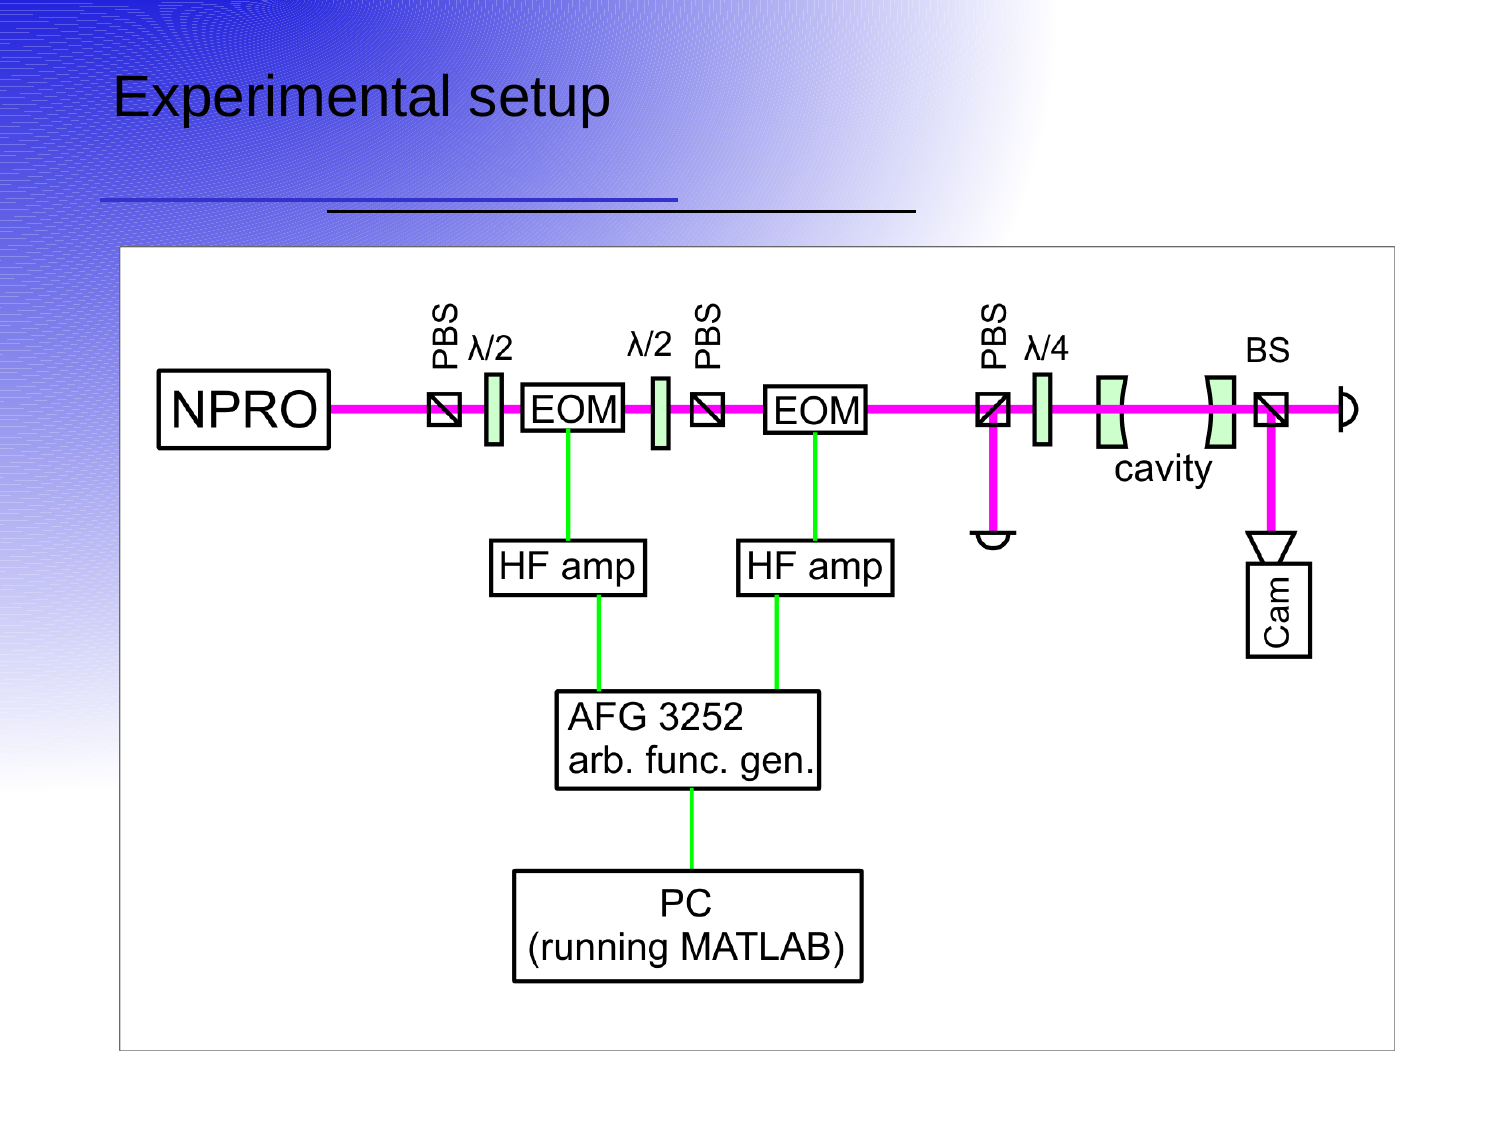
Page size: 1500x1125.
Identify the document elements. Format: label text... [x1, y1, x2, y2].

title Experimental setup [112, 24, 1388, 163]
picture [119, 246, 1395, 1051]
